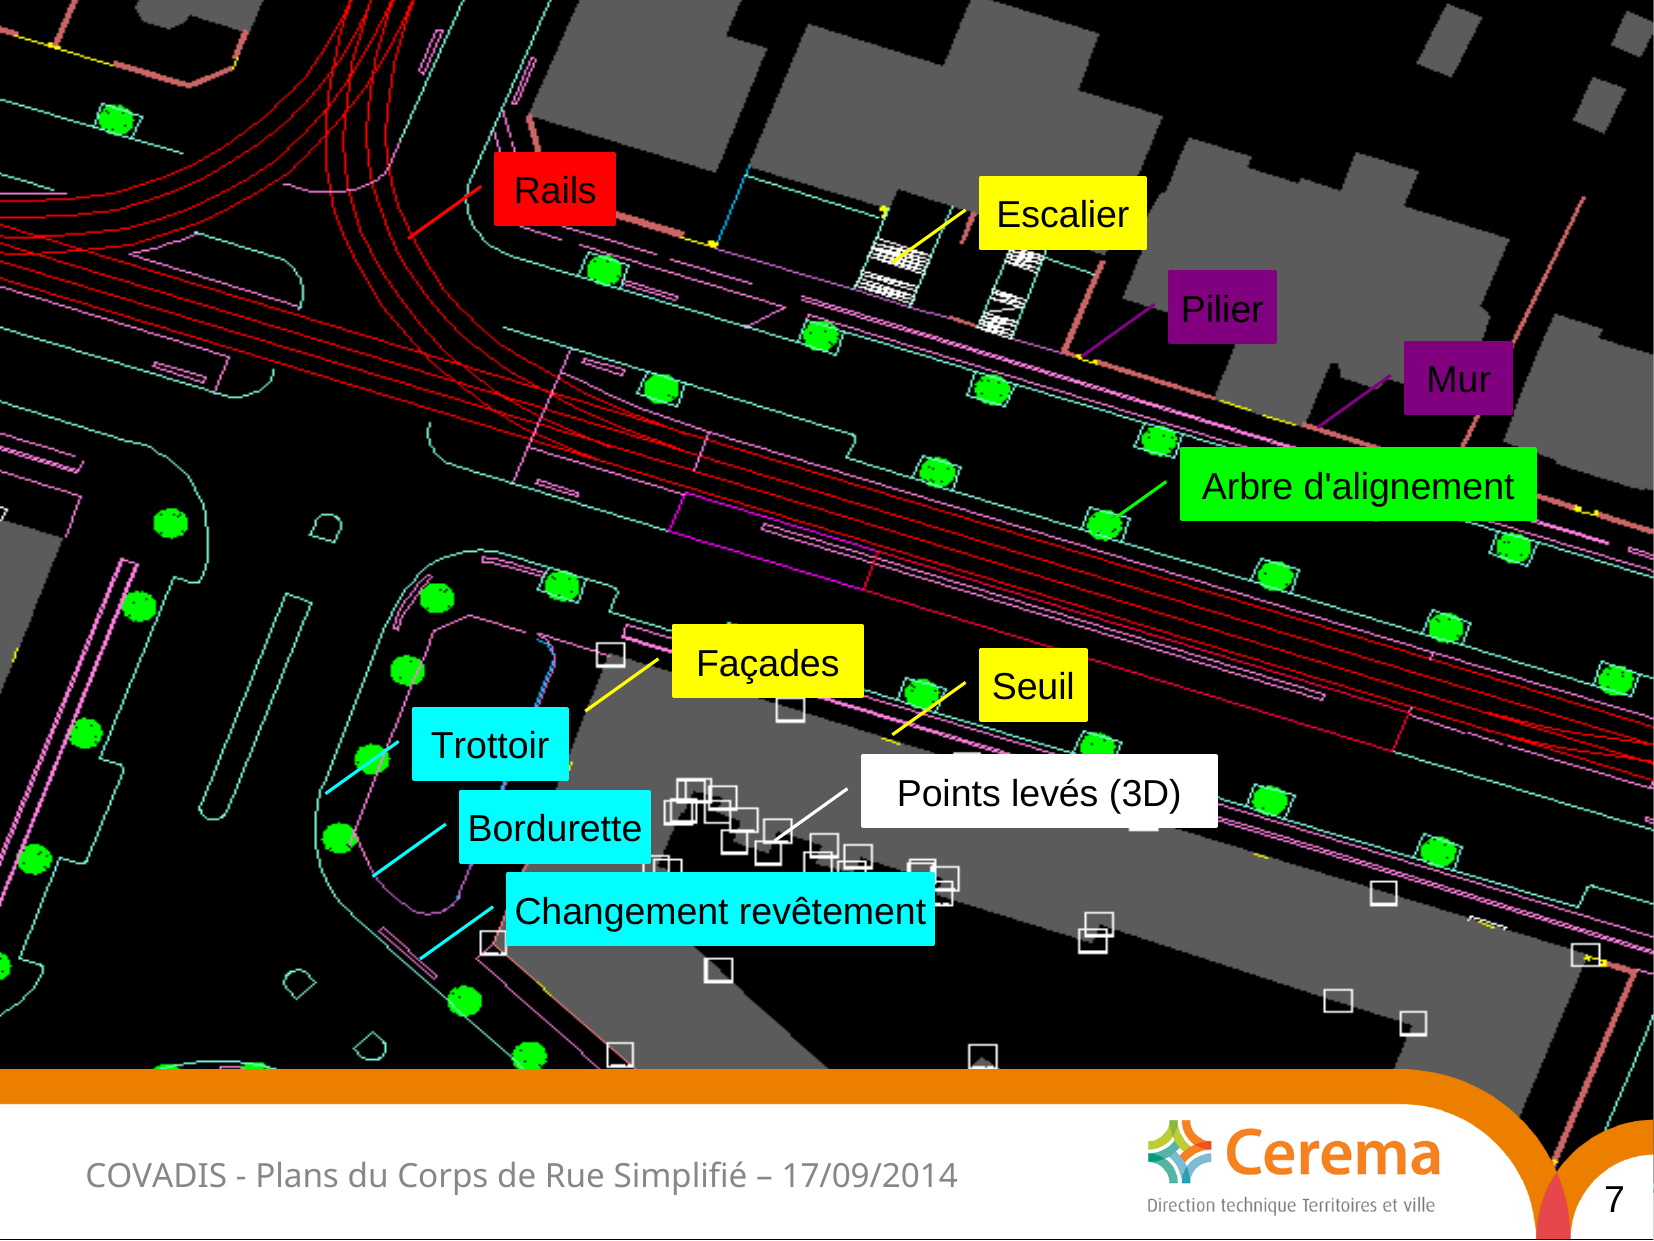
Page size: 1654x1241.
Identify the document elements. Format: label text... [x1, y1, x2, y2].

text_box COVADIS - Plans du Corps de Rue Simplifié – 17/09/2014 [70, 1146, 1087, 1241]
text_box Arbre d'alignement [1181, 449, 1535, 520]
text_box Mur [1405, 342, 1512, 413]
text_box Rails [496, 153, 614, 224]
text_box Pilier [1169, 272, 1276, 342]
picture [0, 0, 1654, 1239]
text_box Trottoir [413, 709, 567, 779]
text_box Bordurette [461, 791, 650, 862]
text_box <numéro> [1514, 1167, 1654, 1239]
text_box Points levés (3D) [862, 756, 1217, 827]
text_box Escalier [980, 177, 1146, 248]
text_box Changement revêtement [508, 874, 933, 945]
text_box Seuil [980, 650, 1087, 720]
text_box Façades [673, 626, 862, 697]
